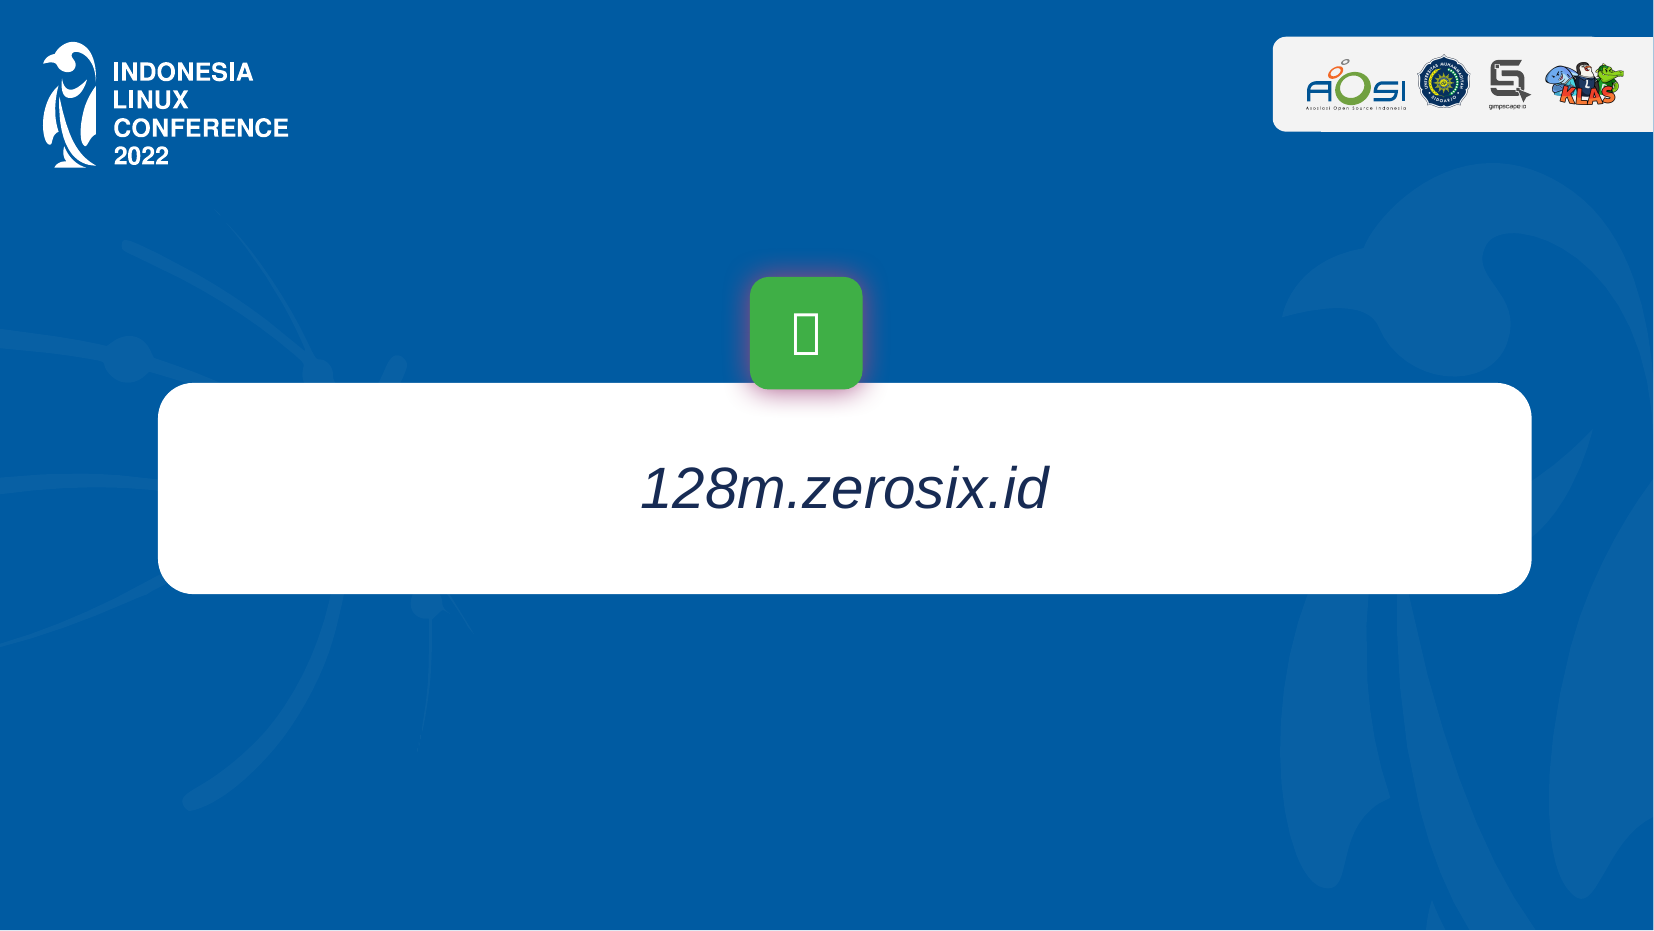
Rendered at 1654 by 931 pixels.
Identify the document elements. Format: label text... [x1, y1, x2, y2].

picture [1417, 54, 1471, 108]
text_box  [749, 276, 863, 390]
picture [1545, 62, 1624, 105]
text_box 128m.zerosix.id [157, 382, 1532, 595]
